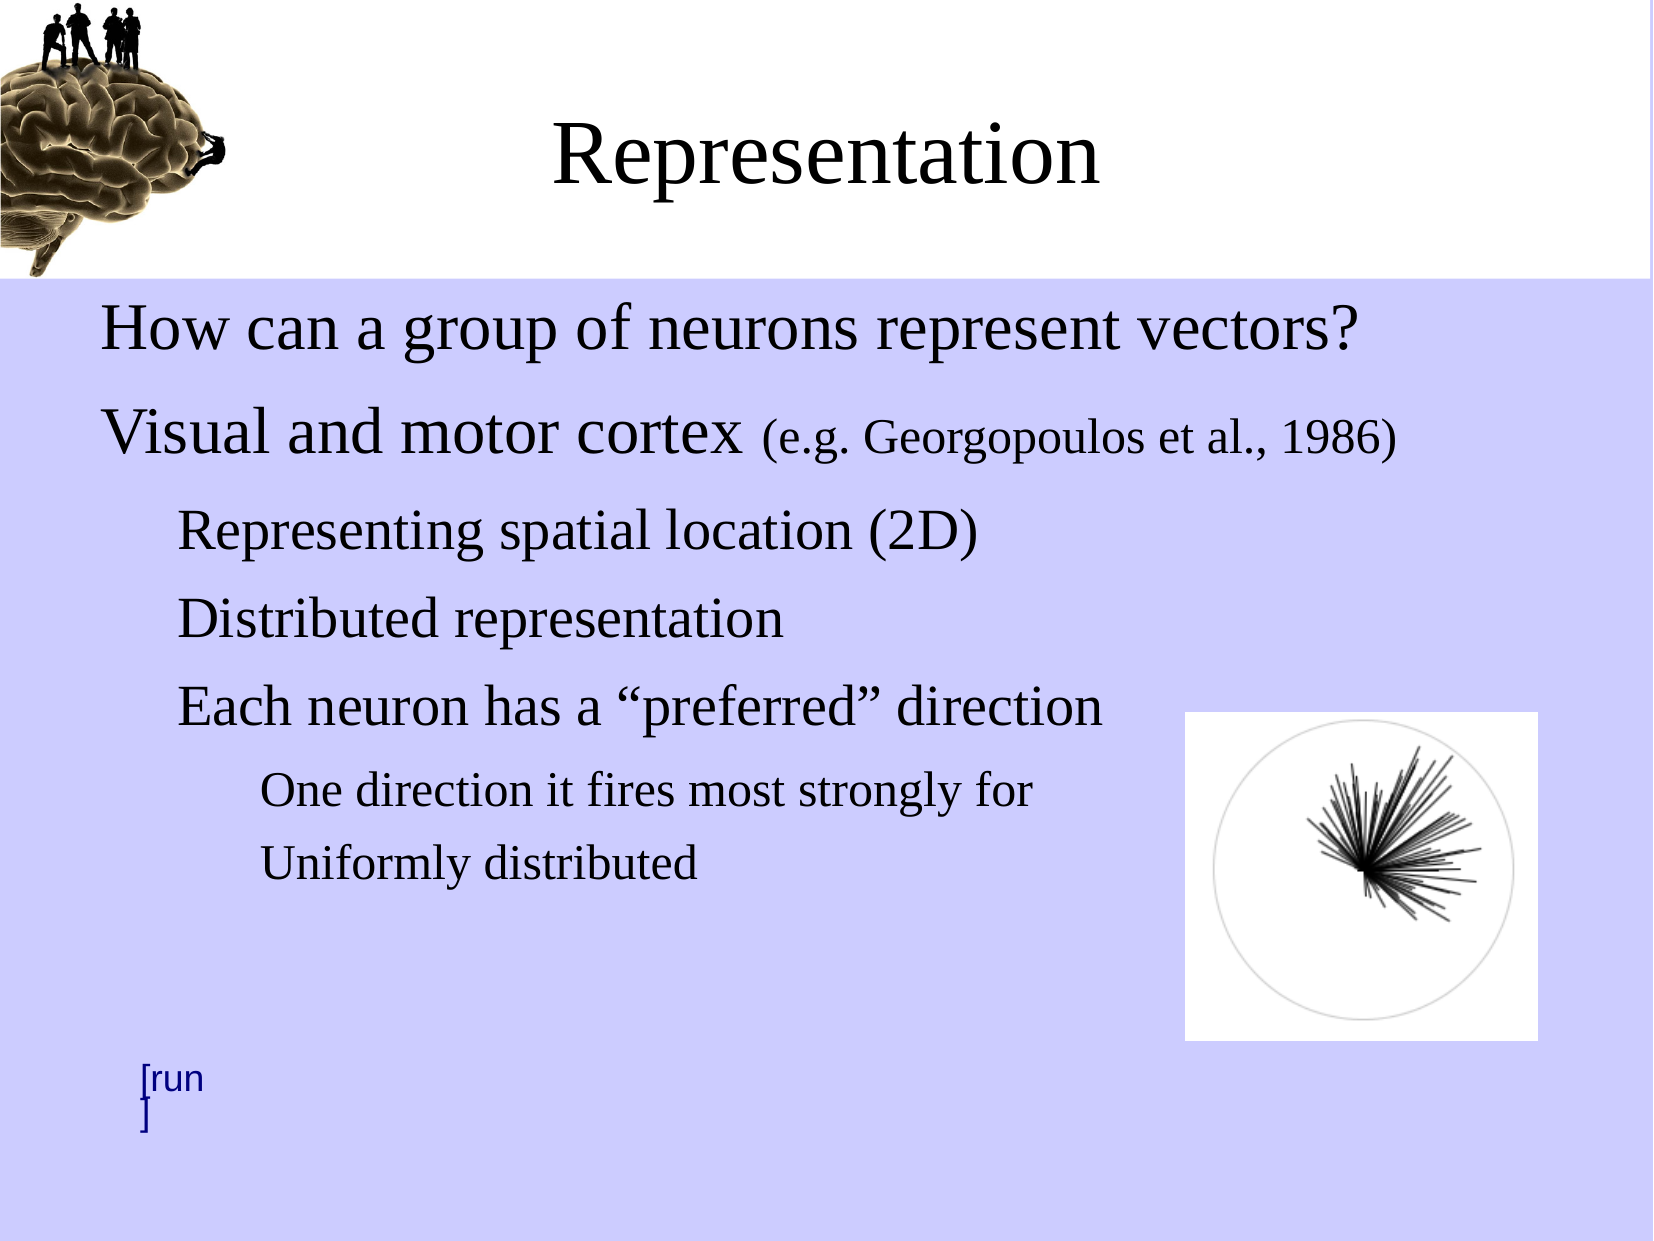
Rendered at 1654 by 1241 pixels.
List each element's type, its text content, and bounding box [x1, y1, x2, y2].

text_box [run] [125, 1050, 226, 1121]
list How can a group of neurons represent vectors? Visual and motor cortex (e.g. Georgopoulos et al., 1986) Representing spatial location (2D) Distributed representation Each neuron has a “preferred” direction One direction it fires most strongly for Uniformly distributed [82, 290, 1571, 1095]
picture [0, 0, 226, 278]
title Representation [82, 56, 1571, 250]
picture [1185, 712, 1538, 1041]
